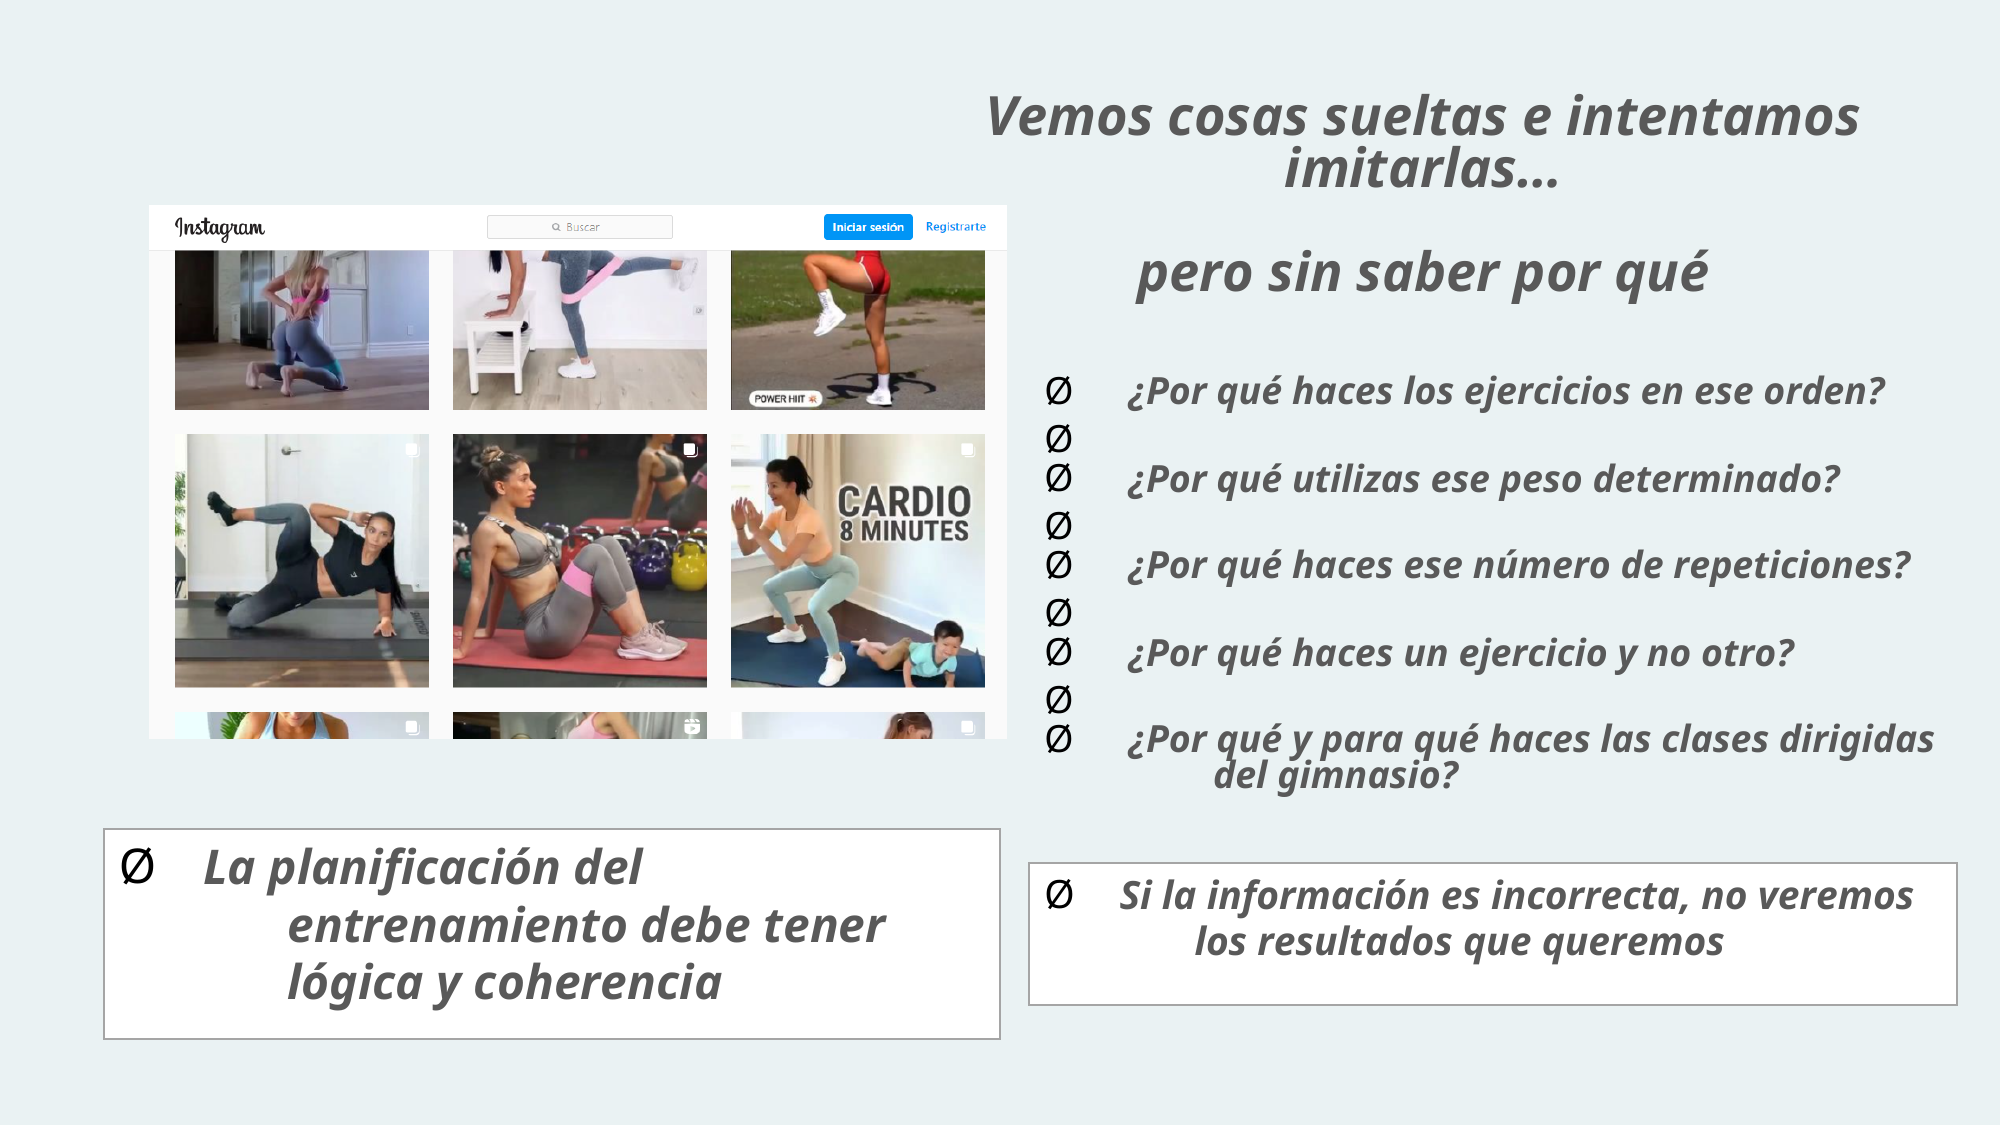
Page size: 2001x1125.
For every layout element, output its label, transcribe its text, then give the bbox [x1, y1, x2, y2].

text_box La planificación del entrenamiento debe tener lógica y coherencia [103, 829, 1000, 1039]
picture [149, 205, 1007, 739]
text_box Si la información es incorrecta, no veremos los resultados que queremos [1029, 862, 1958, 1005]
text_box ¿Por qué haces los ejercicios en ese orden? ¿Por qué utilizas ese peso determinado? ¿Por qué haces ese número de repeticiones? ¿Por qué haces un ejercicio y no otro? ¿Por qué y para qué haces las clases dirigidas del gimnasio? [1029, 368, 1958, 806]
text_box Vemos cosas sueltas e intentamos imitarlas… pero sin saber por qué [960, 86, 1888, 324]
